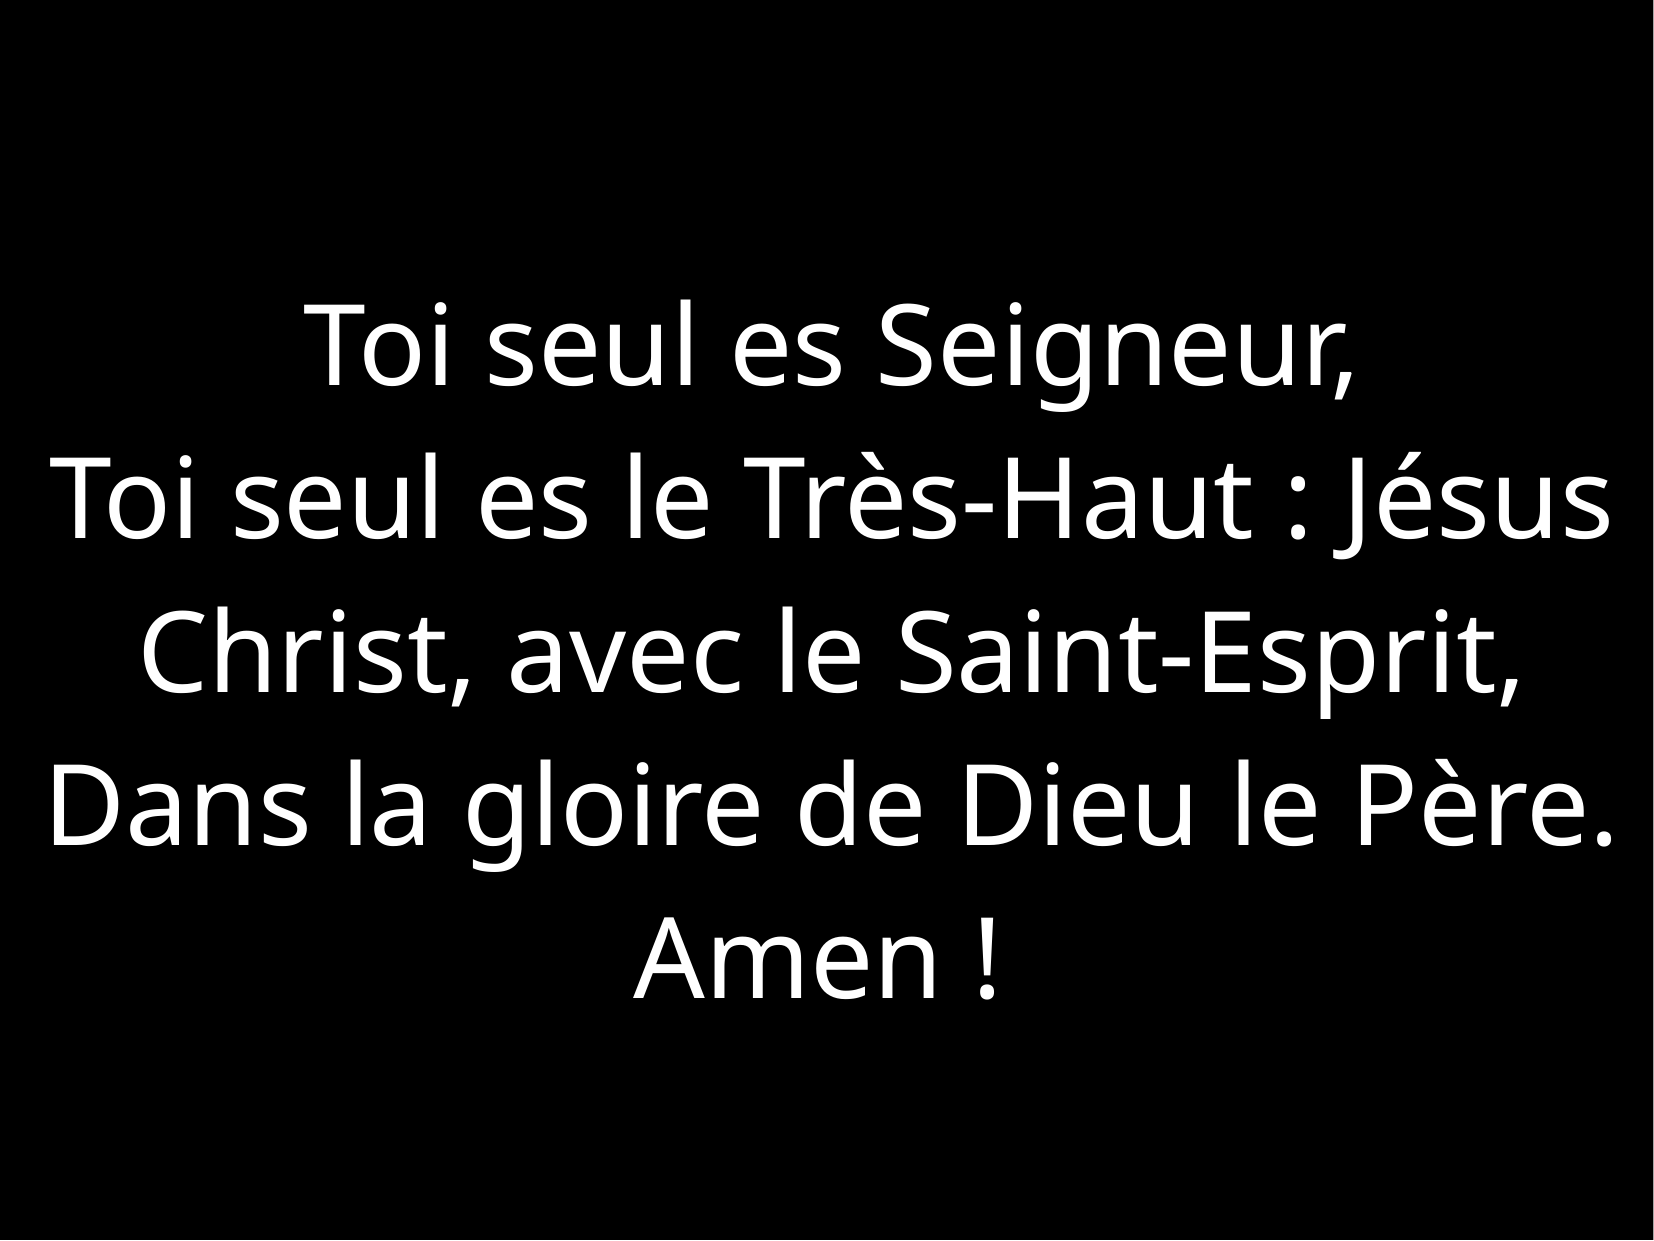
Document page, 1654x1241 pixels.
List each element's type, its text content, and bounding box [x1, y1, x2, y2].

subtitle Toi seul es Seigneur, Toi seul es le Très-Haut : Jésus Christ, avec le Saint-Esprit, Dans la gloire de Dieu le Père. Amen ! [35, 35, 1630, 1241]
